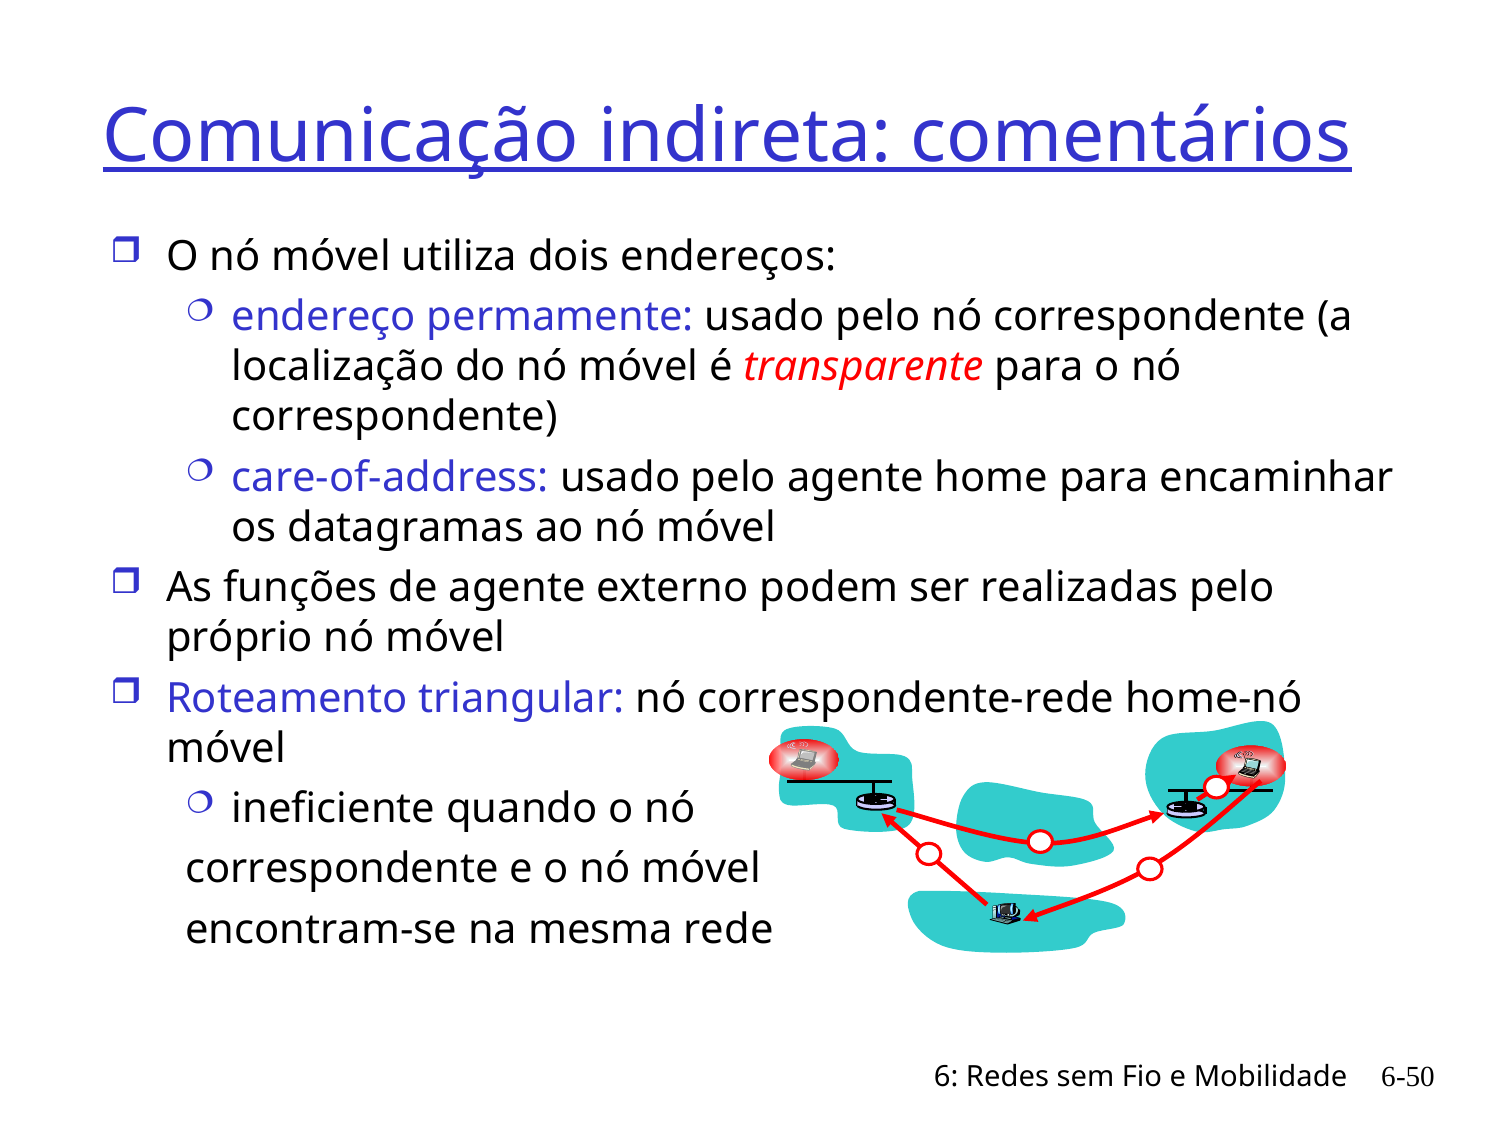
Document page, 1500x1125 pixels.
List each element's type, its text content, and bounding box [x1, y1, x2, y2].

text_box [907, 890, 1126, 953]
text_box 6-<number> [1339, 1050, 1451, 1125]
text_box [916, 843, 941, 865]
text_box [956, 782, 1115, 867]
chart [989, 902, 1022, 925]
text_box [1137, 858, 1163, 880]
text_box [976, 891, 1076, 920]
text_box Comunicação indireta: comentários [87, 37, 1420, 225]
text_box 6: Redes sem Fio e Mobilidade [728, 1050, 1339, 1125]
chart [1234, 750, 1261, 779]
text_box [769, 725, 915, 832]
text_box O nó móvel utiliza dois endereços: endereço permamente: usado pelo nó correspondente (a localização do nó móvel é transparente para o nó correspondente) care-of-address: usado pelo agente home para encaminhar os datagramas ao nó móvel As funções de agente externo podem ser realizadas pelo próprio nó móvel Roteamento triangular: nó correspondente-rede home-nó móvel ineficiente quando o nó correspondente e o nó móvel encontram-se na mesma rede [95, 221, 1423, 984]
text_box [1145, 721, 1286, 833]
